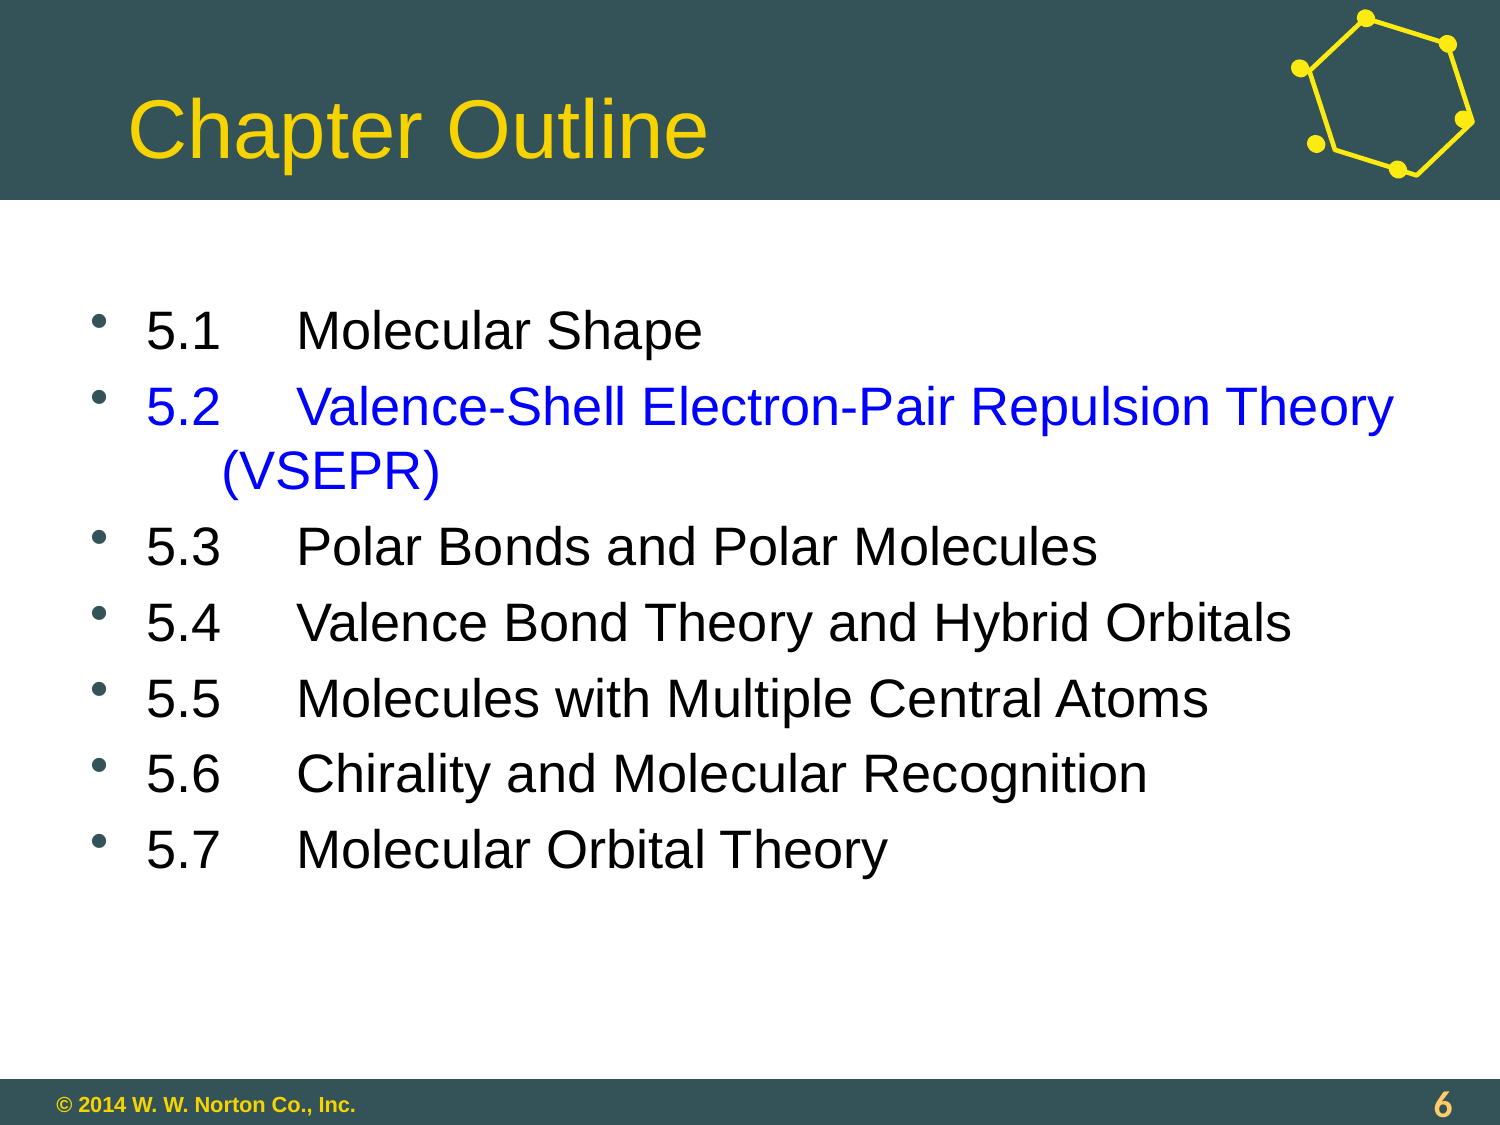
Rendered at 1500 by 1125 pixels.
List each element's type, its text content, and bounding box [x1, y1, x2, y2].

list 5.1 Molecular Shape 5.2 Valence-Shell Electron-Pair Repulsion Theory (VSEPR) 5.3 Polar Bonds and Polar Molecules 5.4 Valence Bond Theory and Hybrid Orbitals 5.5 Molecules with Multiple Central Atoms 5.6 Chirality and Molecular Recognition 5.7 Molecular Orbital Theory [75, 287, 1413, 963]
slide_number <number> [1417, 1076, 1468, 1125]
title Chapter Outline [112, 50, 1388, 200]
